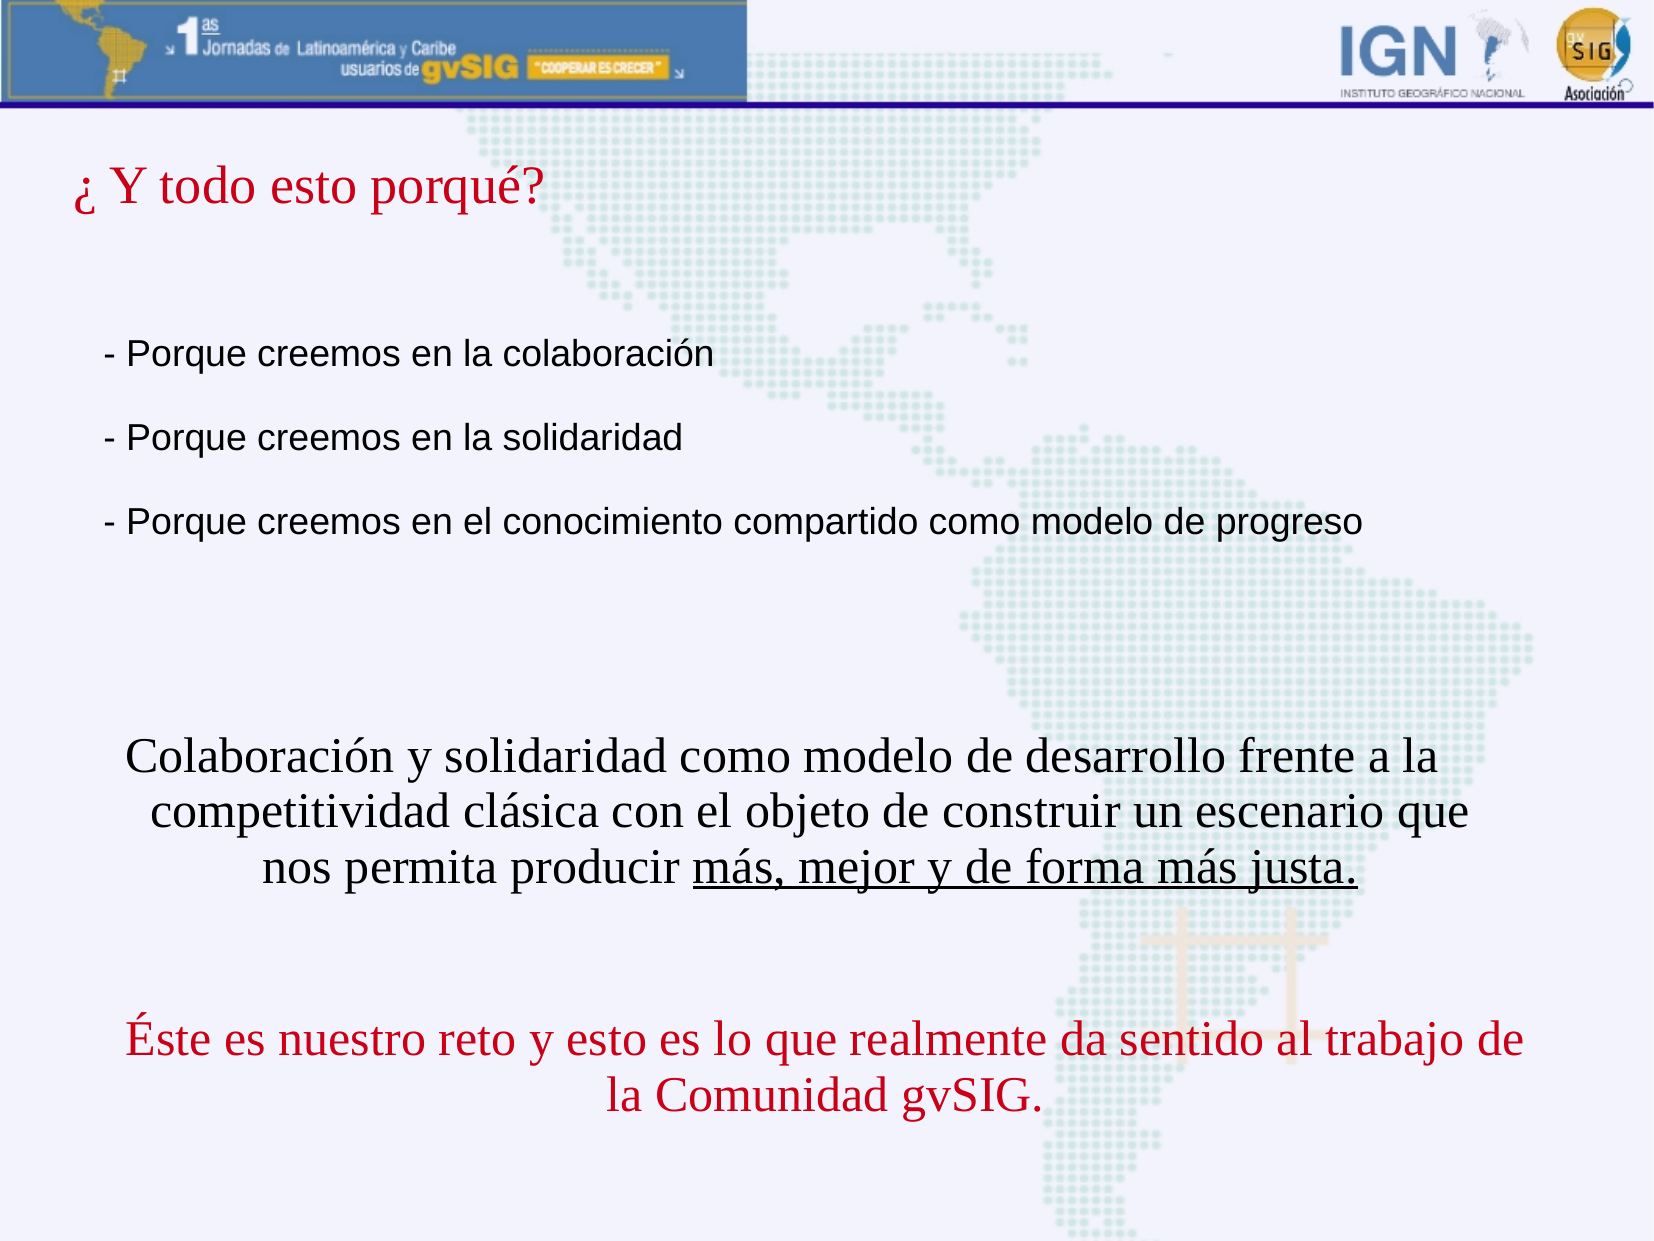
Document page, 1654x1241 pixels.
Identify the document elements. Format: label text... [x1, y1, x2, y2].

picture [0, 0, 1654, 1241]
text_box Colaboración y solidaridad como modelo de desarrollo frente a la competitividad clásica con el objeto de construir un escenario que nos permita producir más, mejor y de forma más justa. [59, 720, 1506, 969]
text_box Éste es nuestro reto y esto es lo que realmente da sentido al trabajo de la Comunidad gvSIG. [88, 1003, 1563, 1140]
text_box - Porque creemos en la colaboración - Porque creemos en la solidaridad - Porque creemos en el conocimiento compartido como modelo de progreso [88, 324, 1625, 621]
text_box ¿ Y todo esto porqué? [59, 147, 975, 229]
